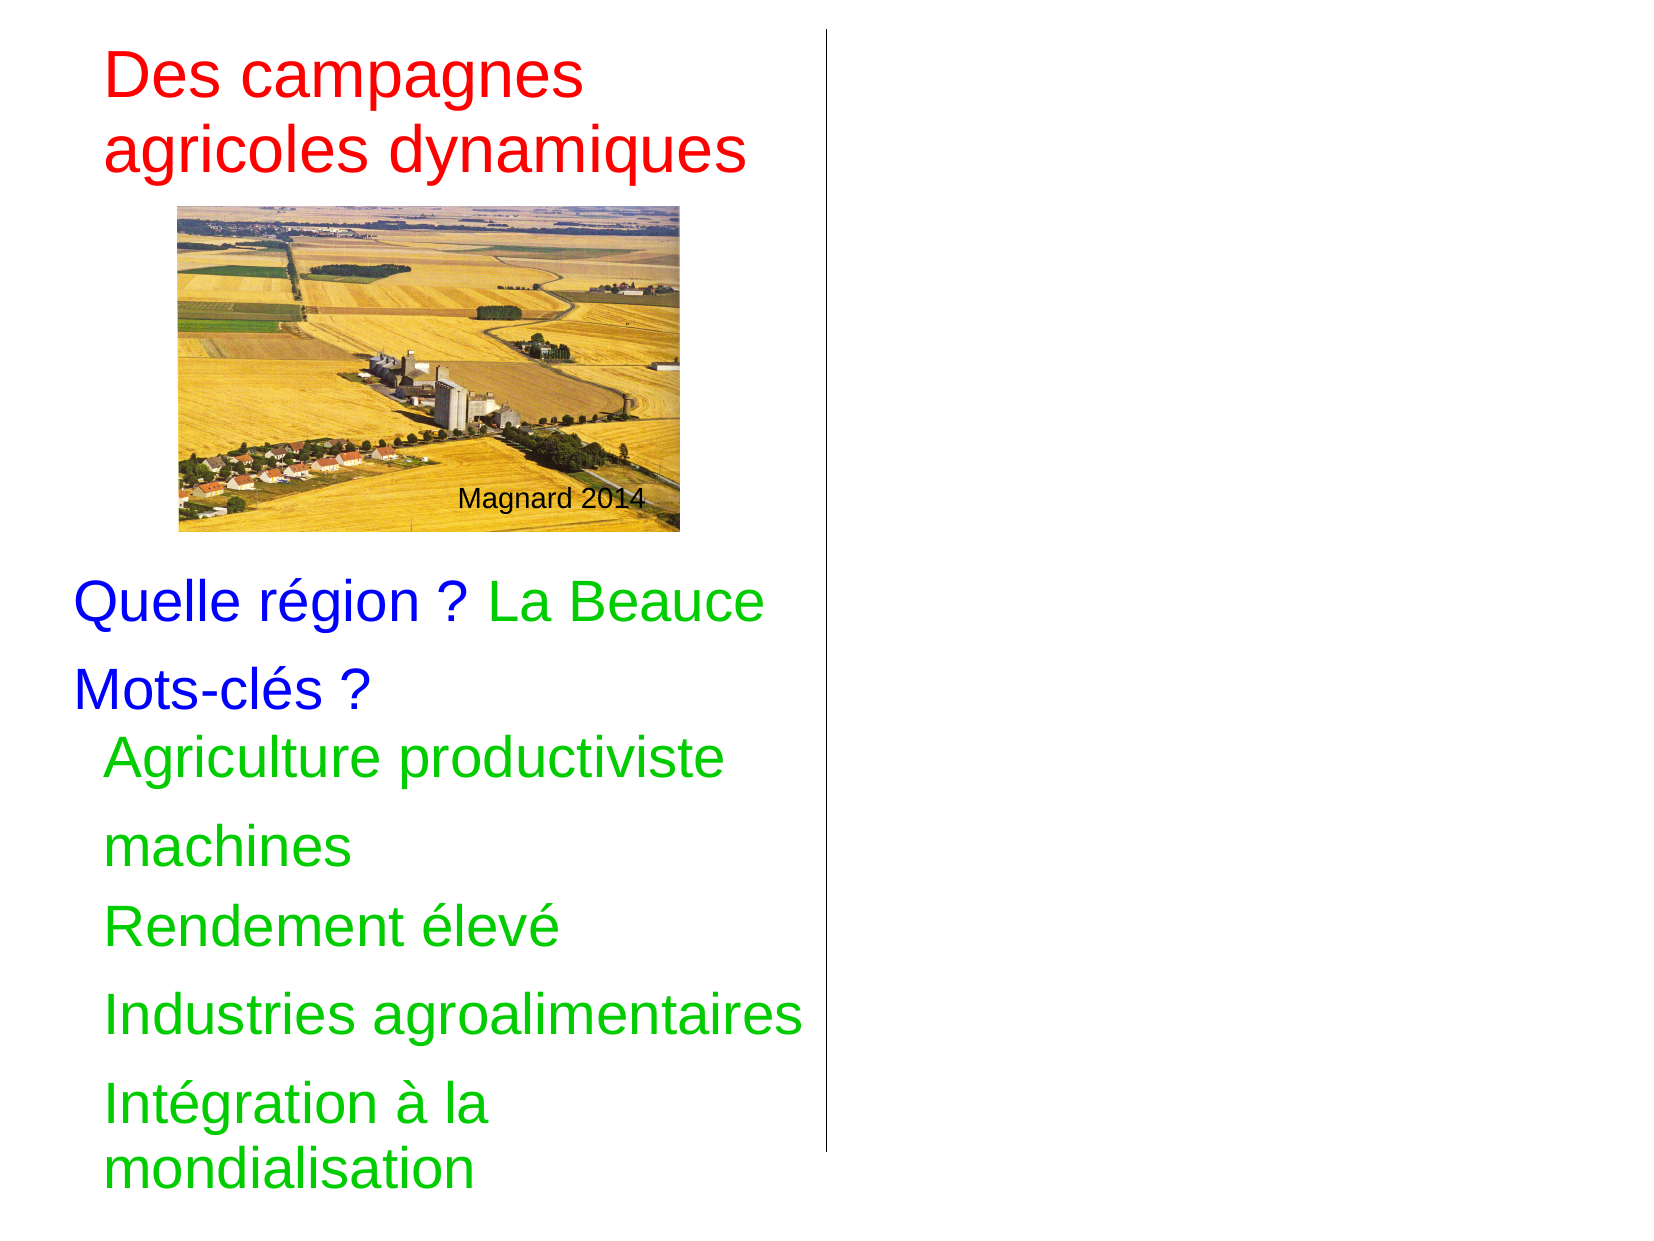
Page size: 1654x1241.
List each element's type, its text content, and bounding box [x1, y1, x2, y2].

text_box Rendement élevé [88, 885, 886, 966]
text_box Des campagnes agricoles dynamiques [88, 29, 798, 194]
text_box La Beauce [472, 561, 916, 641]
text_box Quelle région ? [59, 561, 472, 641]
picture [177, 206, 680, 532]
text_box Agriculture productiviste [88, 717, 886, 798]
text_box Mots-clés ? [59, 649, 502, 730]
text_box Industries agroalimentaires [88, 974, 886, 1055]
text_box Magnard 2014 [442, 474, 857, 523]
text_box machines [88, 806, 886, 885]
text_box Intégration à la mondialisation [88, 1062, 886, 1208]
